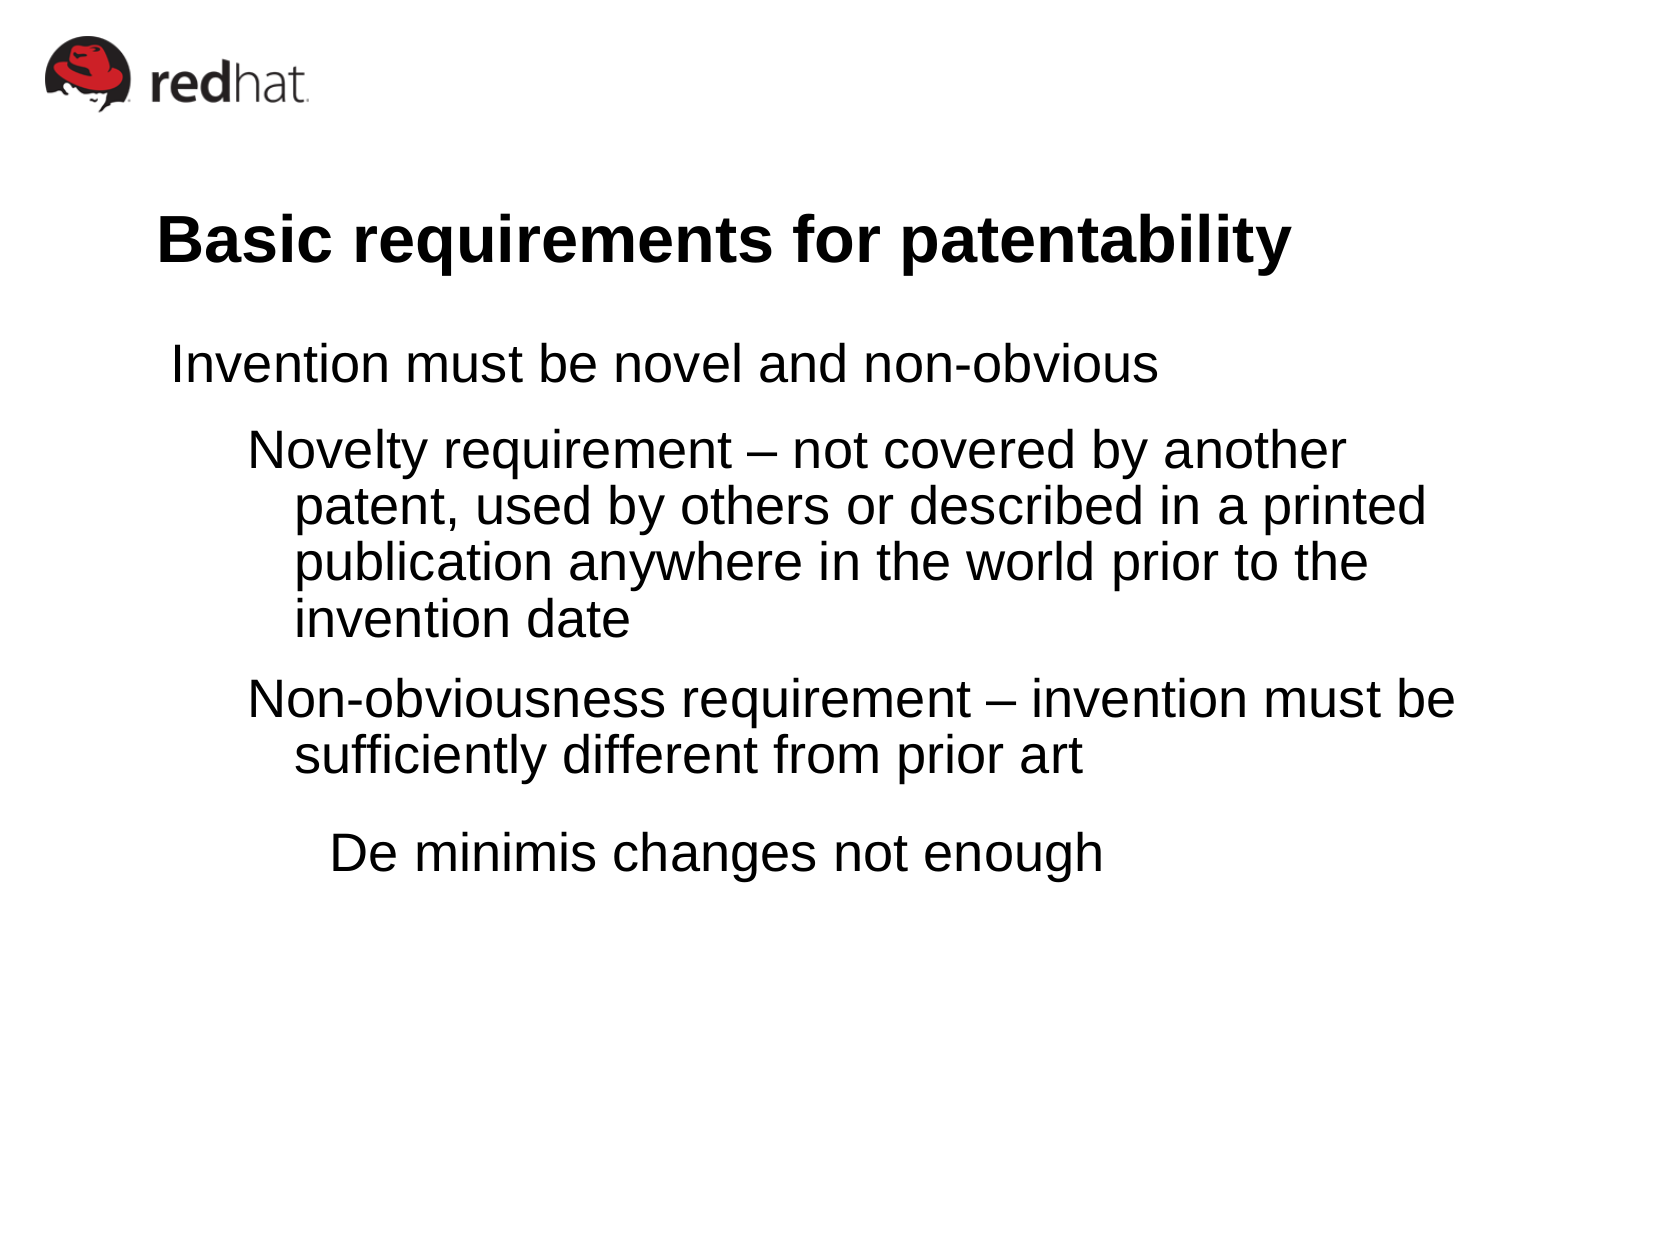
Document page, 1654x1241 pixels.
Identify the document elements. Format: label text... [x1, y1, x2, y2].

picture [45, 36, 309, 122]
list Invention must be novel and non-obvious Novelty requirement – not covered by another patent, used by others or described in a printed publication anywhere in the world prior to the invention date Non-obviousness requirement – invention must be sufficiently different from prior art De minimis changes not enough [152, 337, 1498, 1131]
title Basic requirements for patentability [156, 196, 1502, 288]
